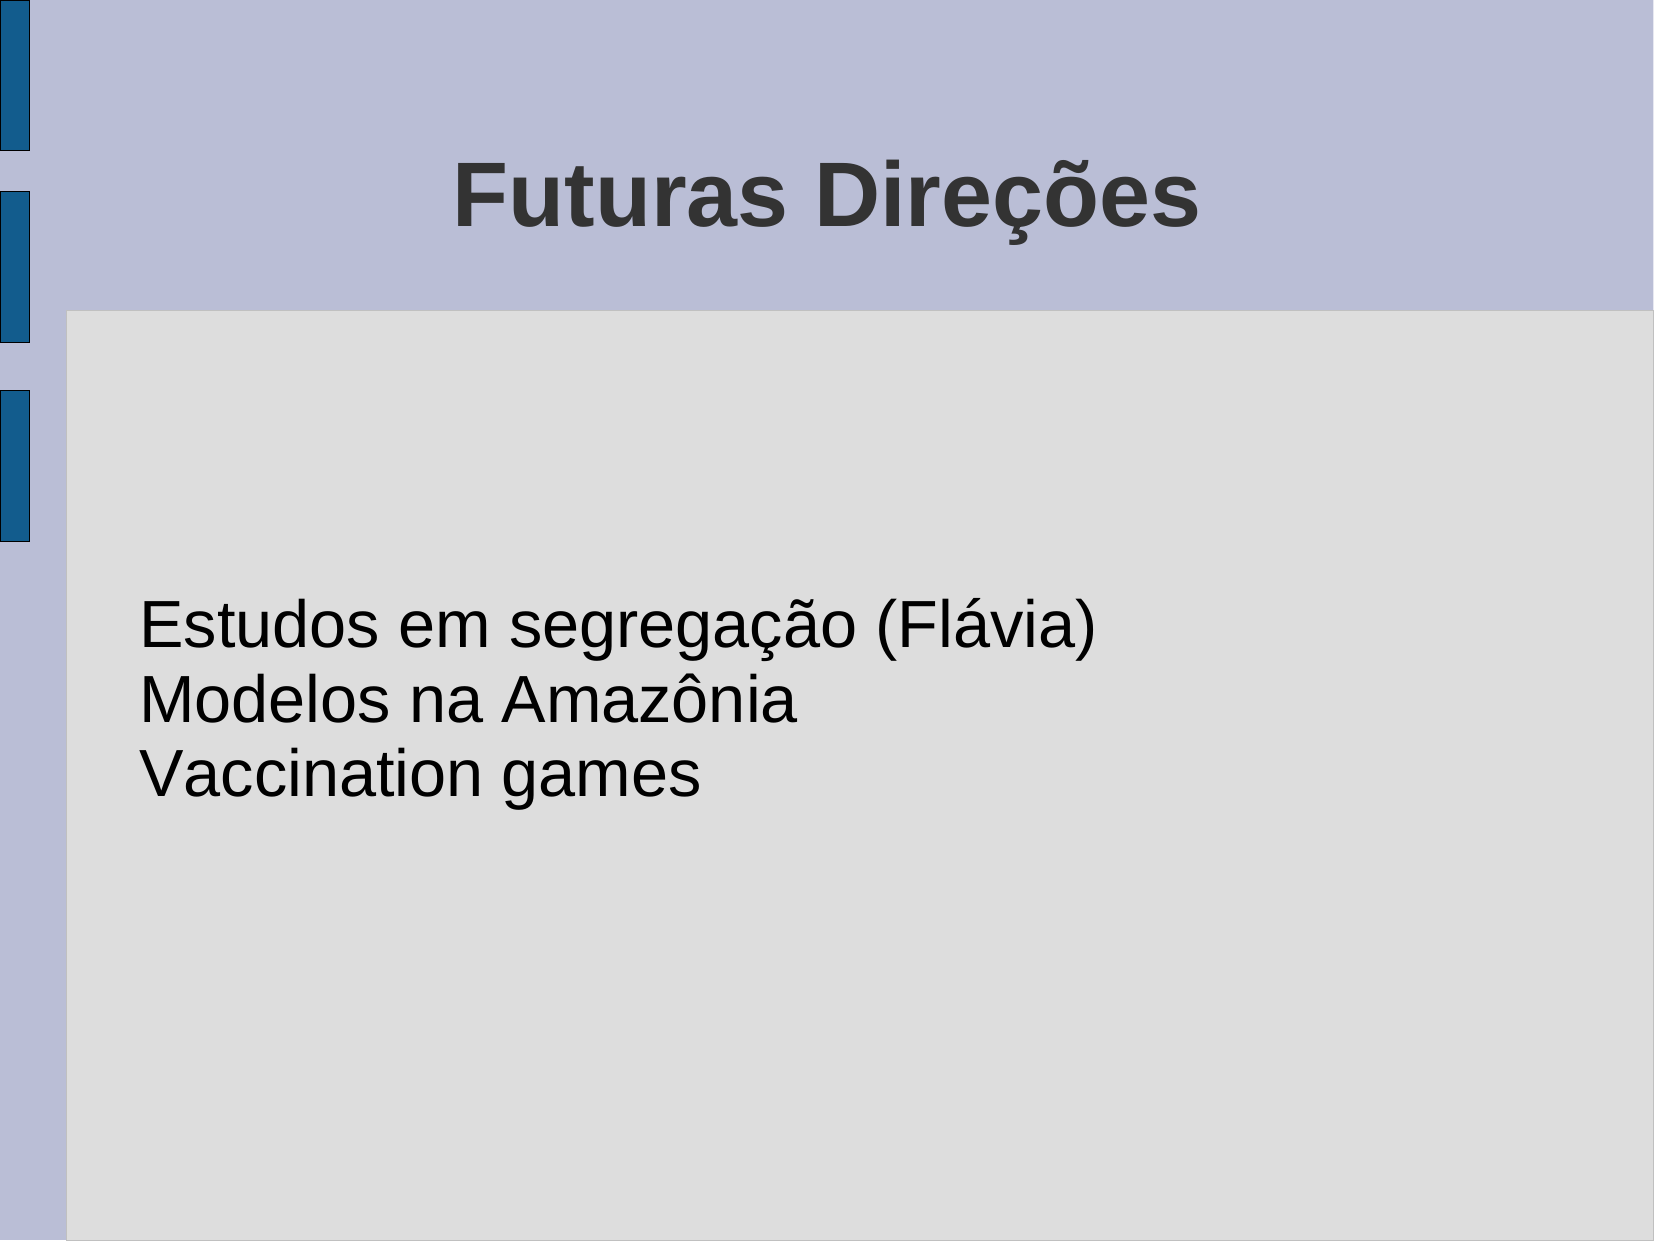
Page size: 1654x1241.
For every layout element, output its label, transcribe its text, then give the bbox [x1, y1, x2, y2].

title Futuras Direções [121, 91, 1534, 299]
list Estudos em segregação (Flávia) Modelos na Amazônia Vaccination games [121, 586, 1534, 1241]
